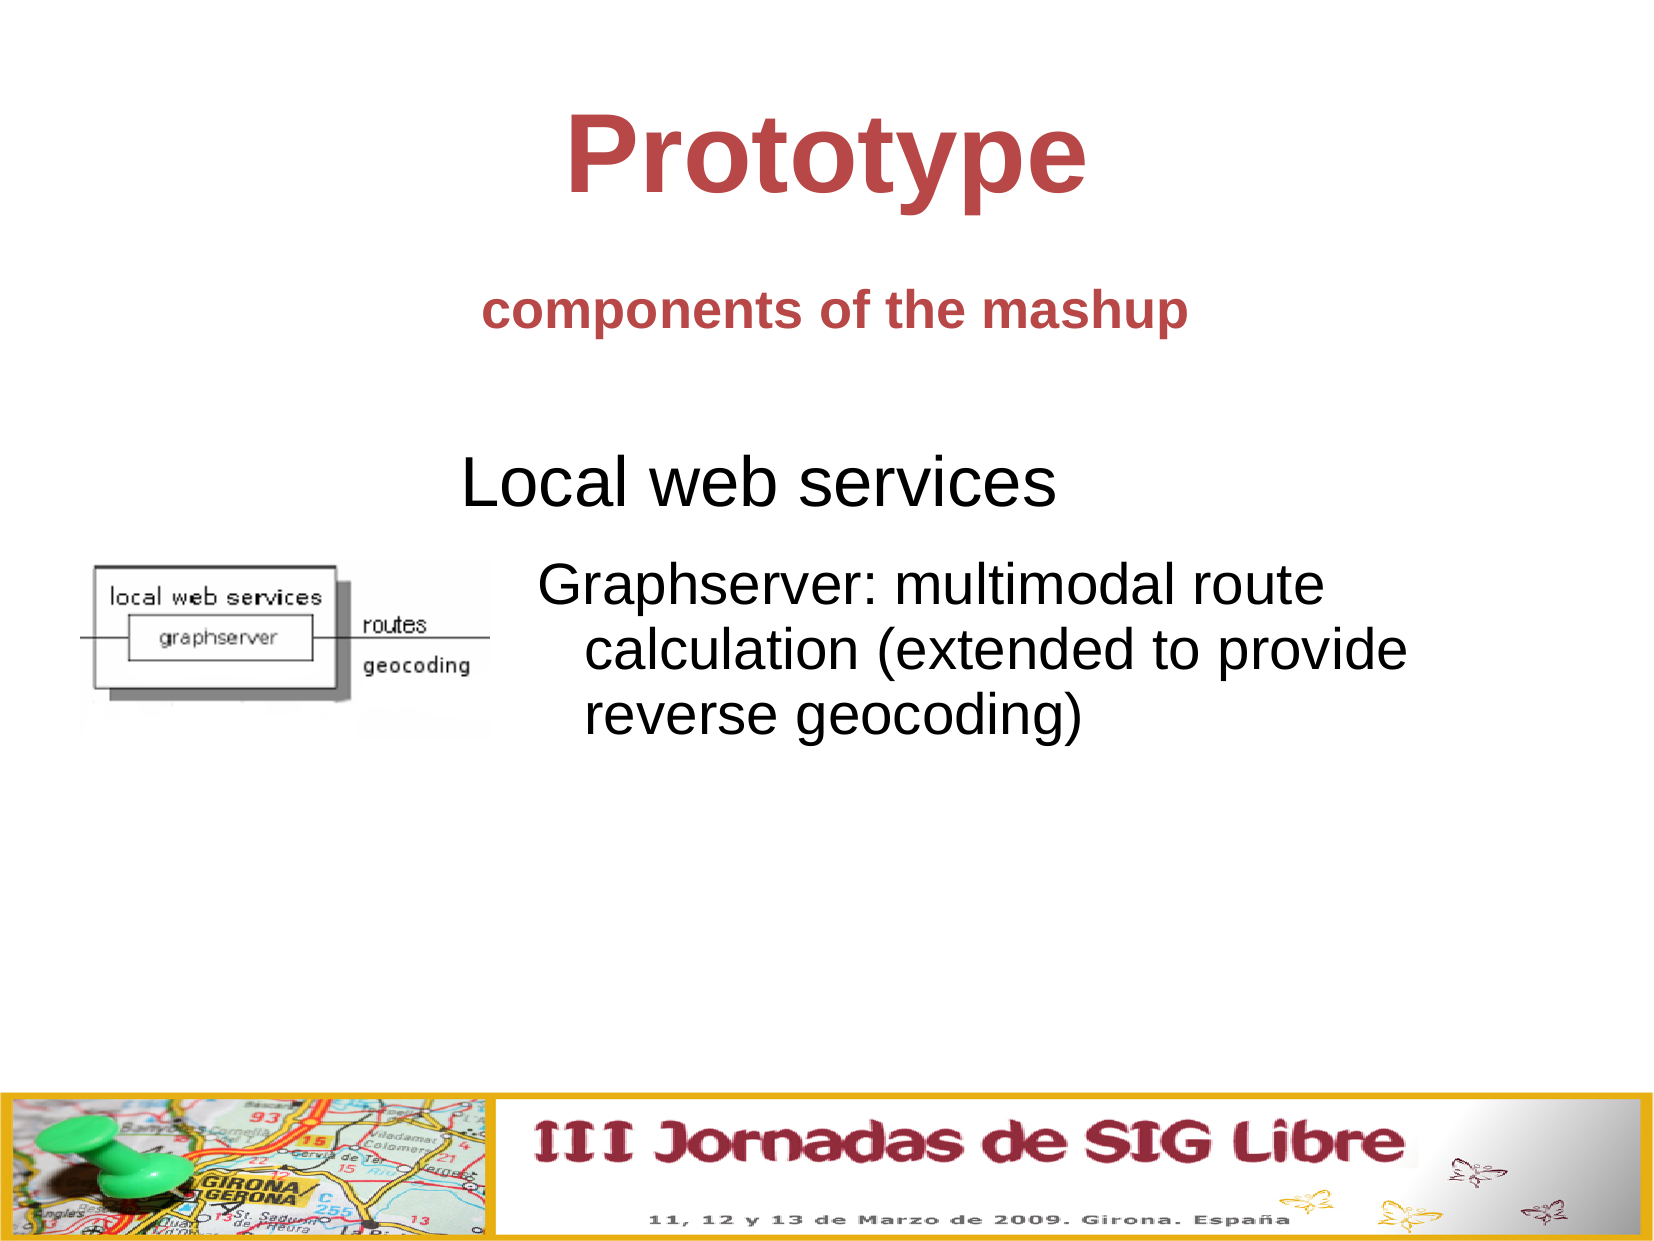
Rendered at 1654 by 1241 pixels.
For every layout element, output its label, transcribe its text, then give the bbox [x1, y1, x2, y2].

list Local web services Graphserver: multimodal route calculation (extended to provide reverse geocoding) [442, 442, 1571, 1047]
title Prototype [82, 49, 1571, 257]
text_box components of the mashup [466, 271, 1206, 369]
picture [80, 560, 490, 739]
picture [0, 1092, 1654, 1241]
